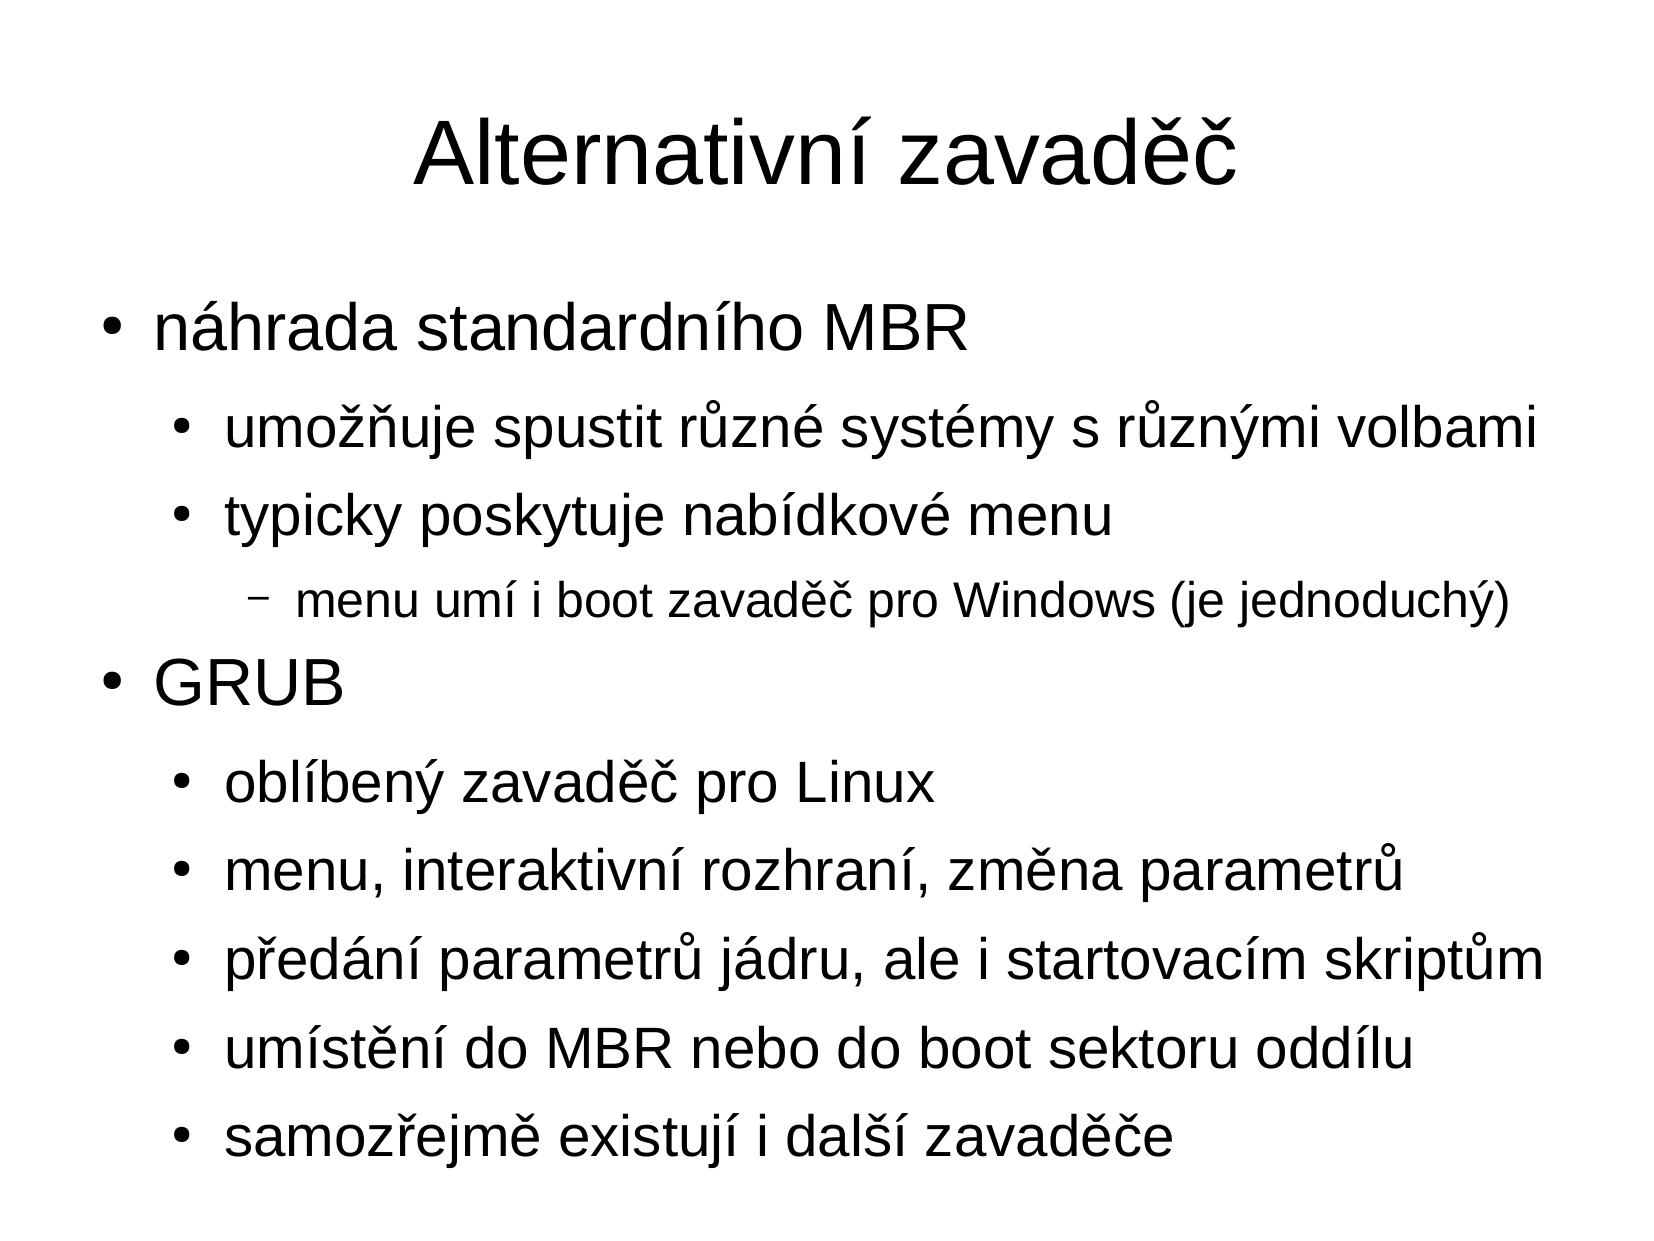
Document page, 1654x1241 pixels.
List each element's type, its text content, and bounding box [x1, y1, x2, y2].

list náhrada standardního MBR umožňuje spustit různé systémy s různými volbami typicky poskytuje nabídkové menu menu umí i boot zavaděč pro Windows (je jednoduchý) GRUB oblíbený zavaděč pro Linux menu, interaktivní rozhraní, změna parametrů předání parametrů jádru, ale i startovacím skriptům umístění do MBR nebo do boot sektoru oddílu samozřejmě existují i další zavaděče [82, 290, 1571, 1170]
title Alternativní zavaděč [82, 49, 1571, 257]
